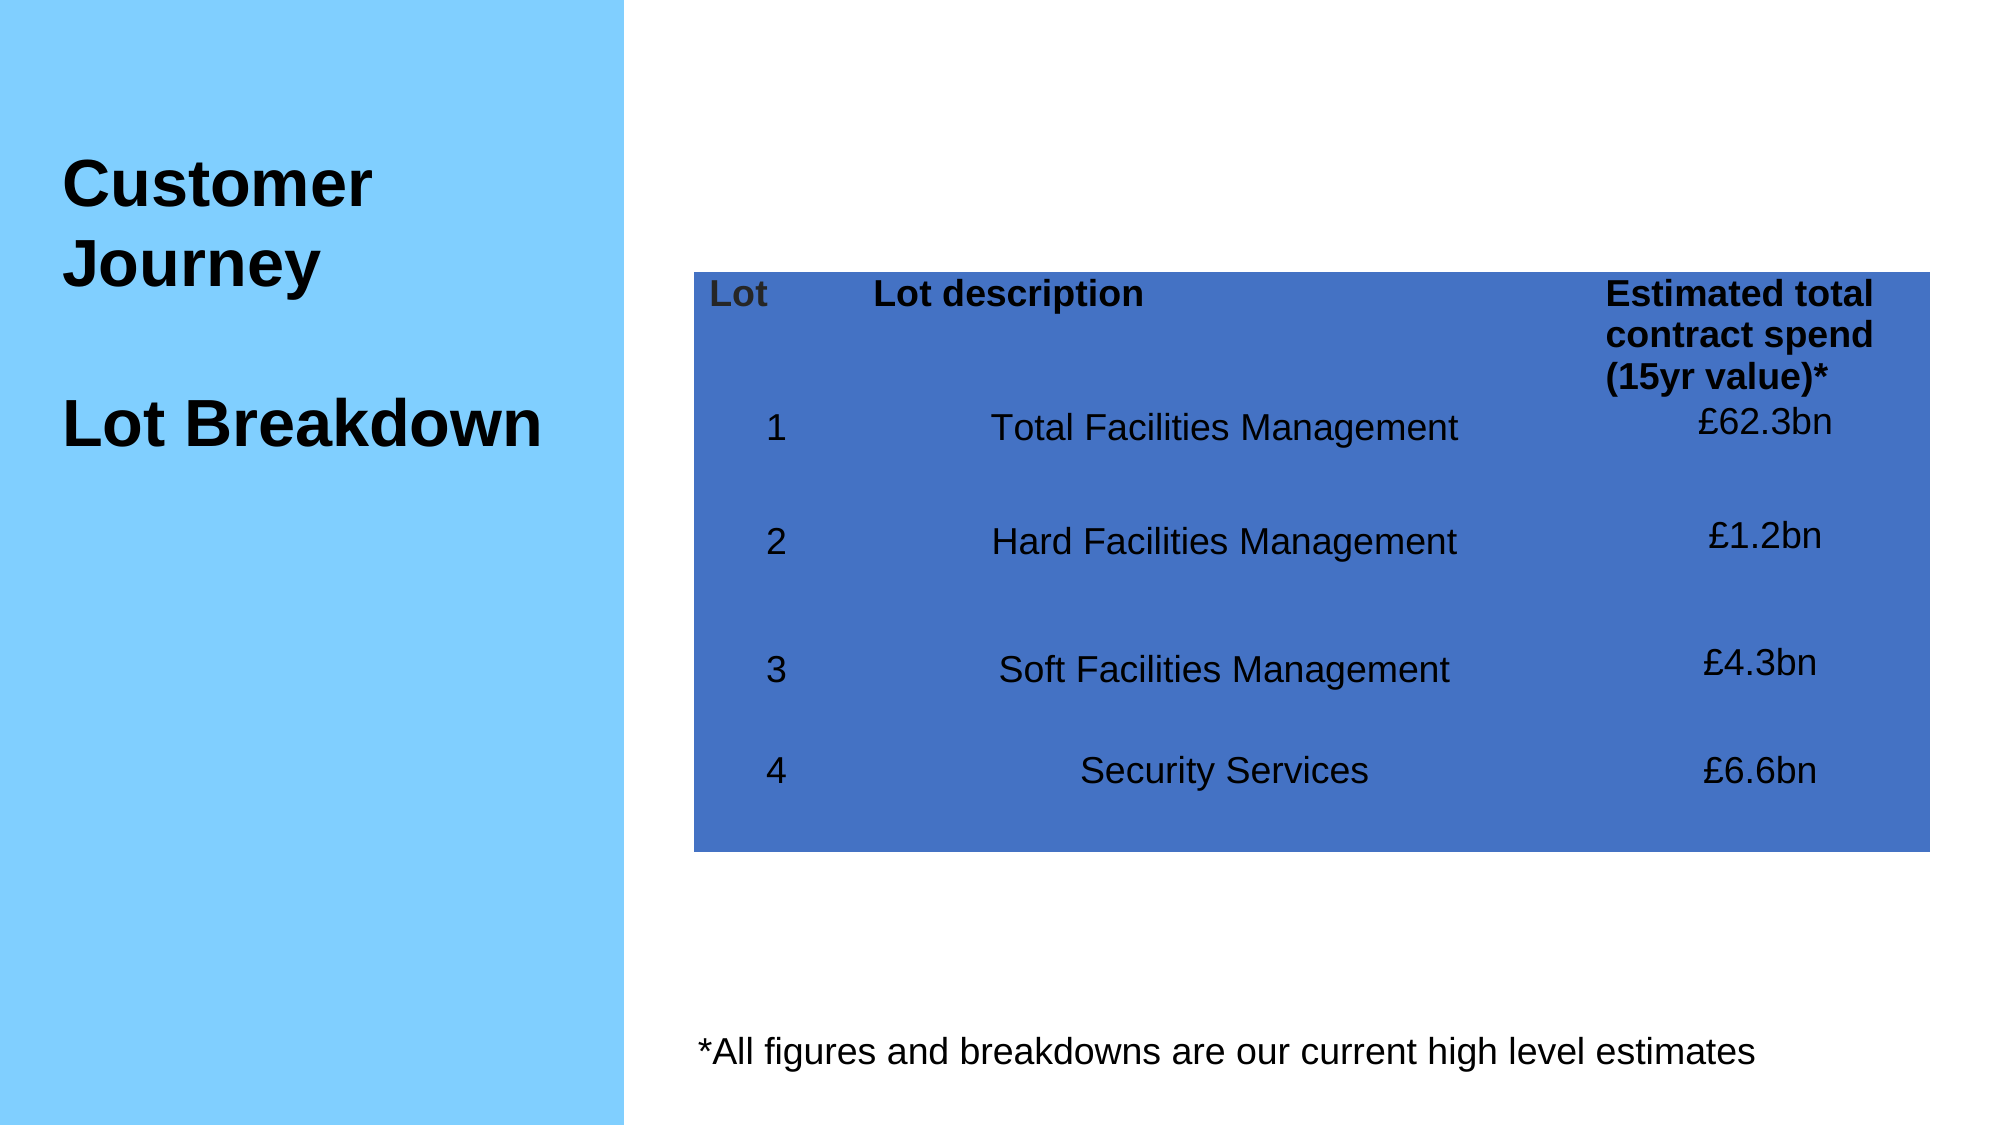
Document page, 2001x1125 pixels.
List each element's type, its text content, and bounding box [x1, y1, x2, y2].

table_cell 2 [694, 514, 858, 642]
table_cell £4.3bn [1591, 642, 1930, 743]
table_cell Hard Facilities Management [858, 514, 1591, 642]
table_cell 3 [694, 642, 858, 743]
table_cell £6.6bn [1591, 743, 1930, 852]
table_cell £1.2bn [1591, 514, 1930, 642]
table_header Lot description [858, 272, 1591, 401]
text_box *All figures and breakdowns are our current high level estimates [682, 1005, 1798, 1125]
table_cell 4 [694, 743, 858, 852]
title Customer Journey Lot Breakdown [62, 139, 564, 357]
table_cell Security Services [858, 743, 1591, 852]
table_cell £62.3bn [1591, 401, 1930, 514]
table_cell Soft Facilities Management [858, 642, 1591, 743]
table_header Lot [694, 272, 858, 401]
table_cell 1 [694, 401, 858, 514]
table_header Estimated total contract spend (15yr value)* [1591, 272, 1930, 401]
table_cell Total Facilities Management [858, 401, 1591, 514]
